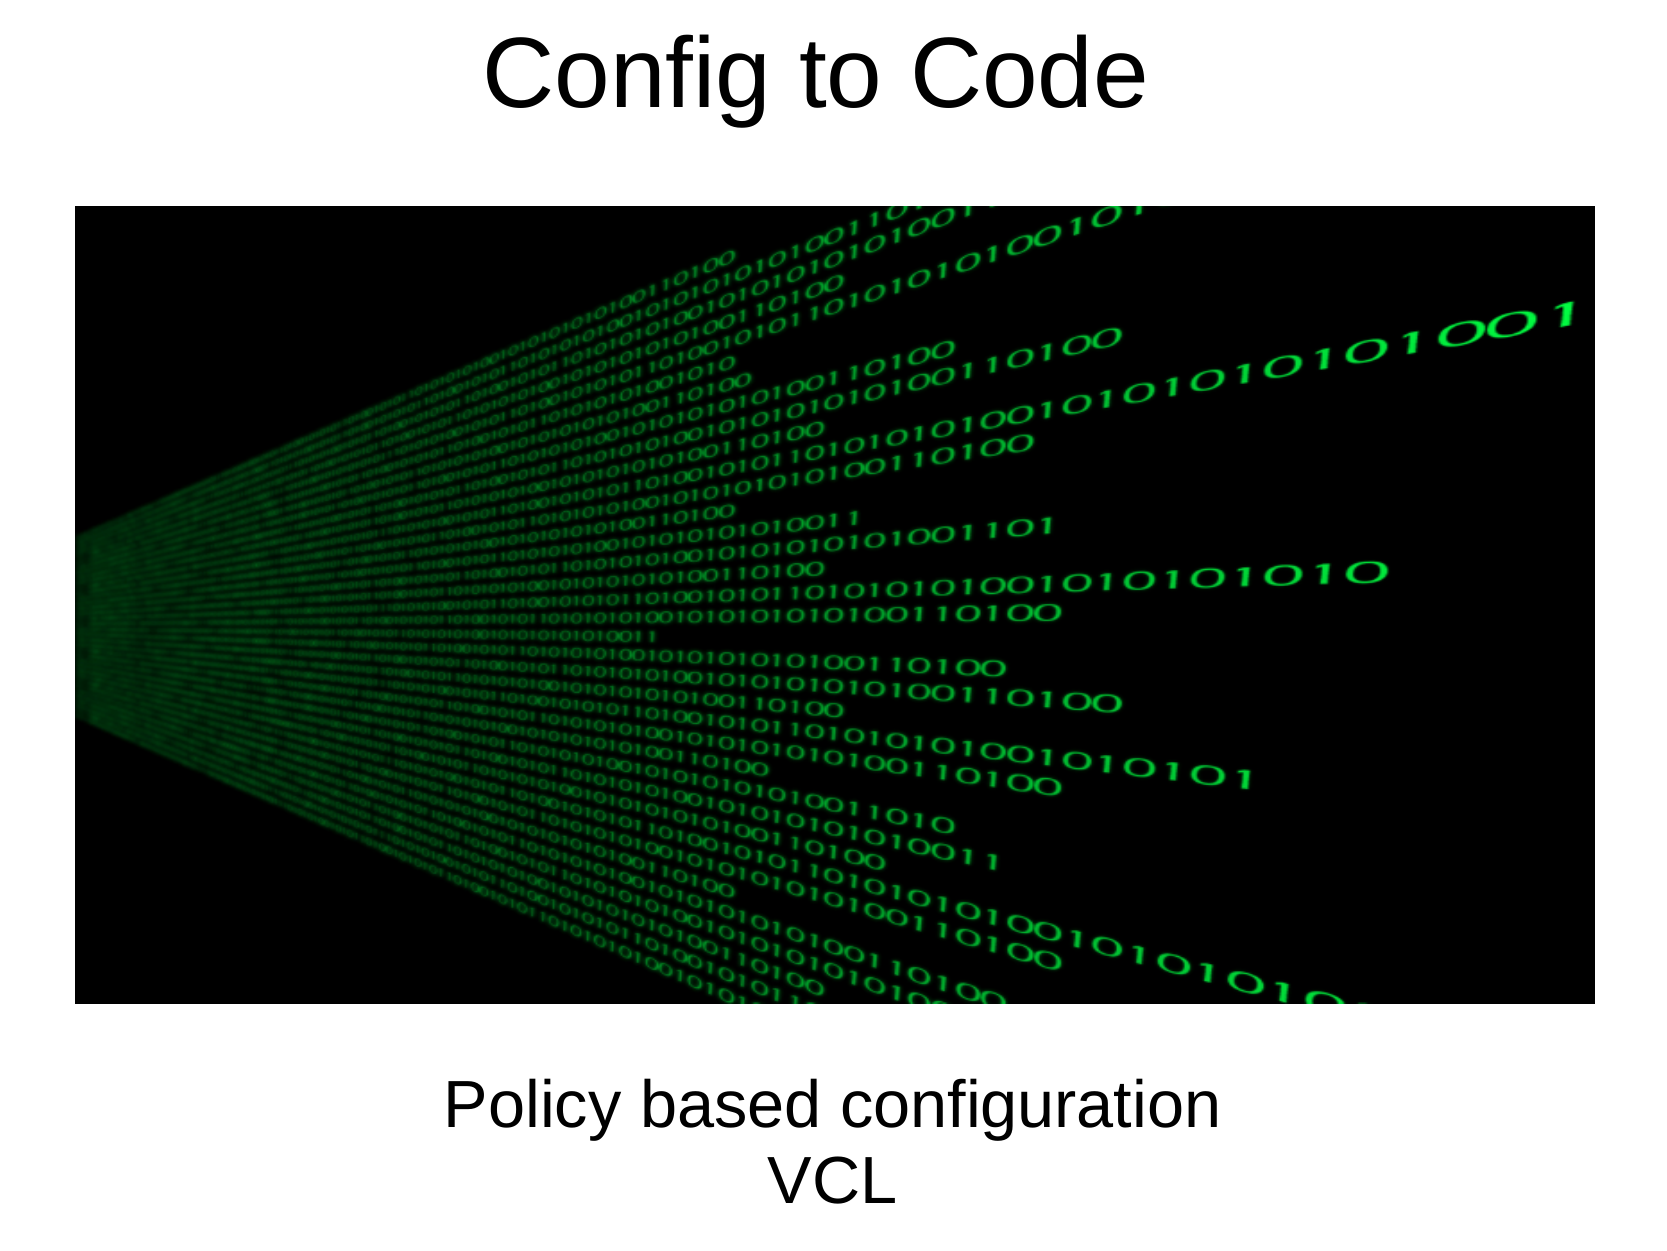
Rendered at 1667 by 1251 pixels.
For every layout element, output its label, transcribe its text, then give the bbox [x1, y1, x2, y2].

subtitle Policy based configuration VCL [290, 1066, 1375, 1219]
title Config to Code [123, 16, 1509, 206]
picture [75, 206, 1595, 1004]
